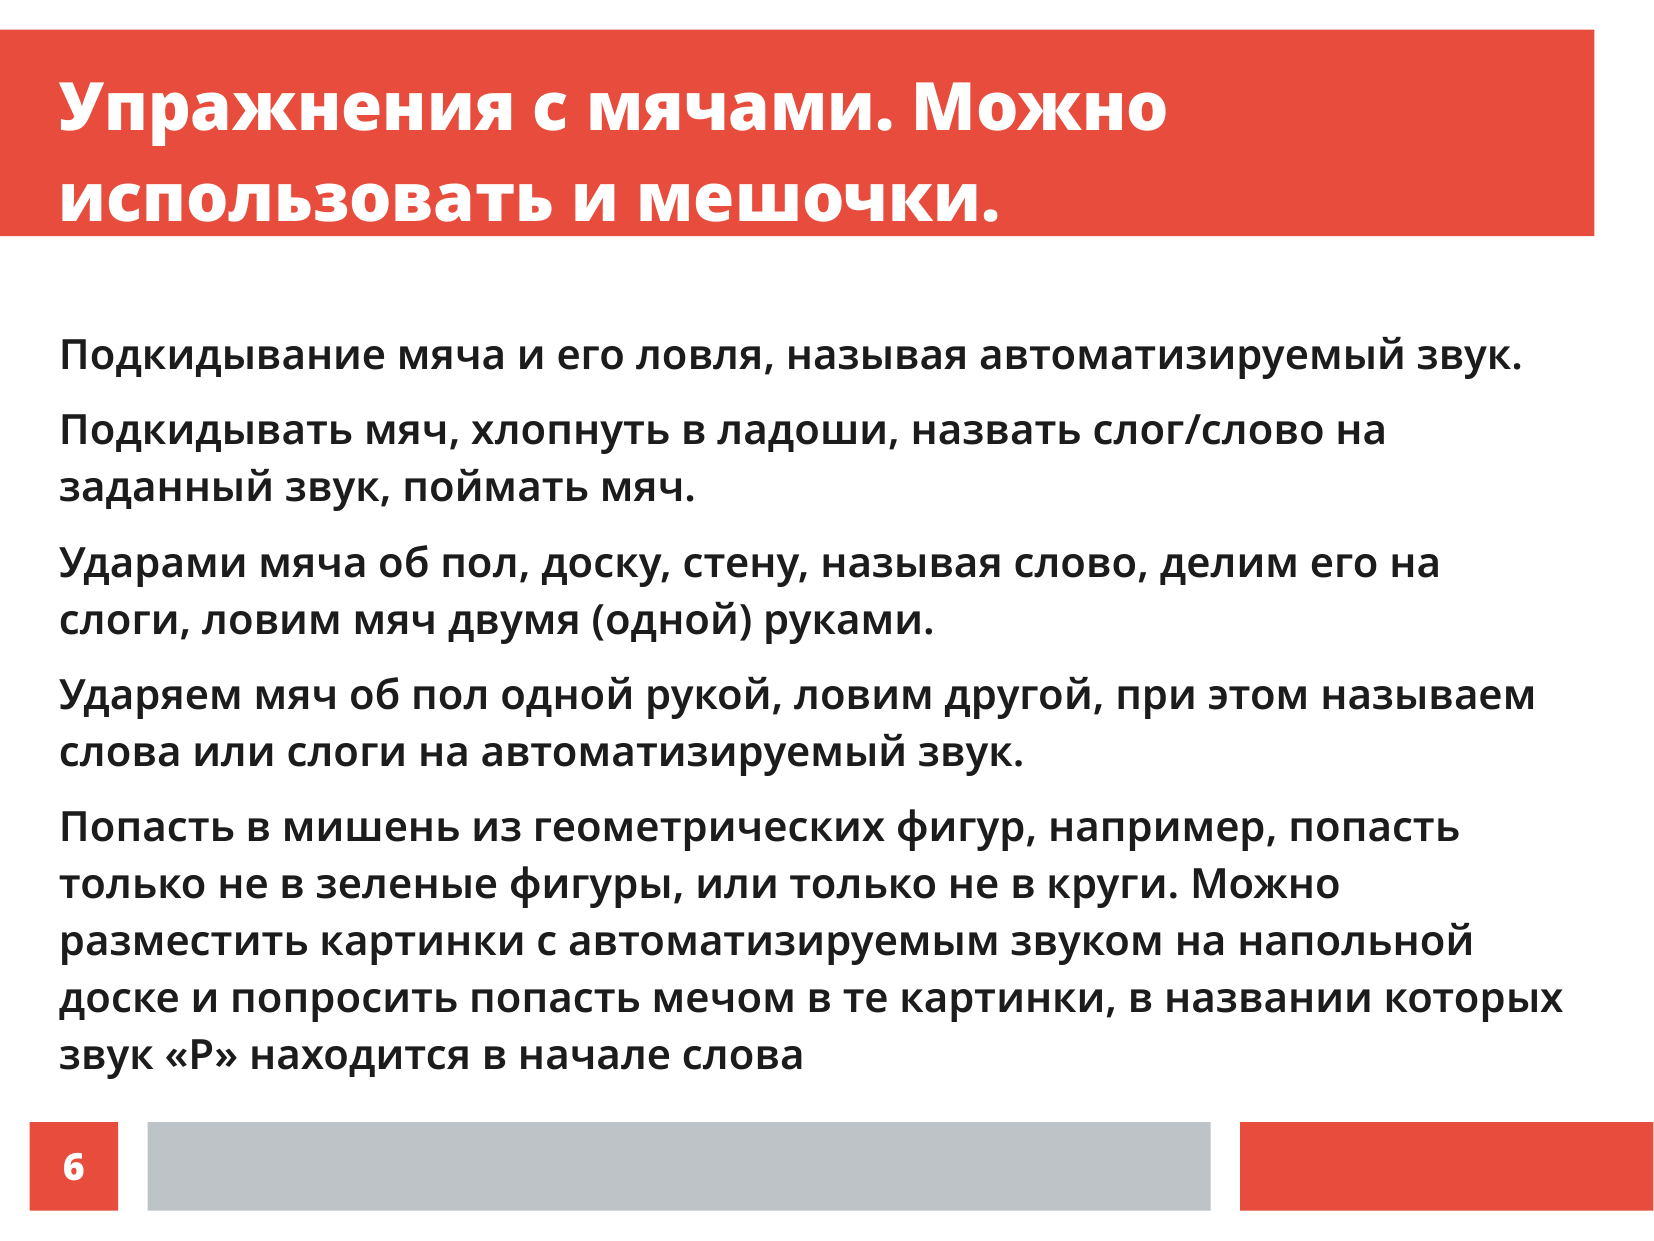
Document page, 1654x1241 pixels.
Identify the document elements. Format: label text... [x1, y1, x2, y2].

list Подкидывание мяча и его ловля, называя автоматизируемый звук. Подкидывать мяч, хлопнуть в ладоши, назвать слог/слово на заданный звук, поймать мяч. Ударами мяча об пол, доску, стену, называя слово, делим его на слоги, ловим мяч двумя (одной) руками. Ударяем мяч об пол одной рукой, ловим другой, при этом называем слова или слоги на автоматизируемый звук. Попасть в мишень из геометрических фигур, например, попасть только не в зеленые фигуры, или только не в круги. Можно разместить картинки с автоматизируемым звуком на напольной доске и попросить попасть мечом в те картинки, в названии которых звук «Р» находится в начале слова [59, 324, 1565, 1093]
title Упражнения с мячами. Можно использовать и мешочки. [59, 59, 1595, 207]
